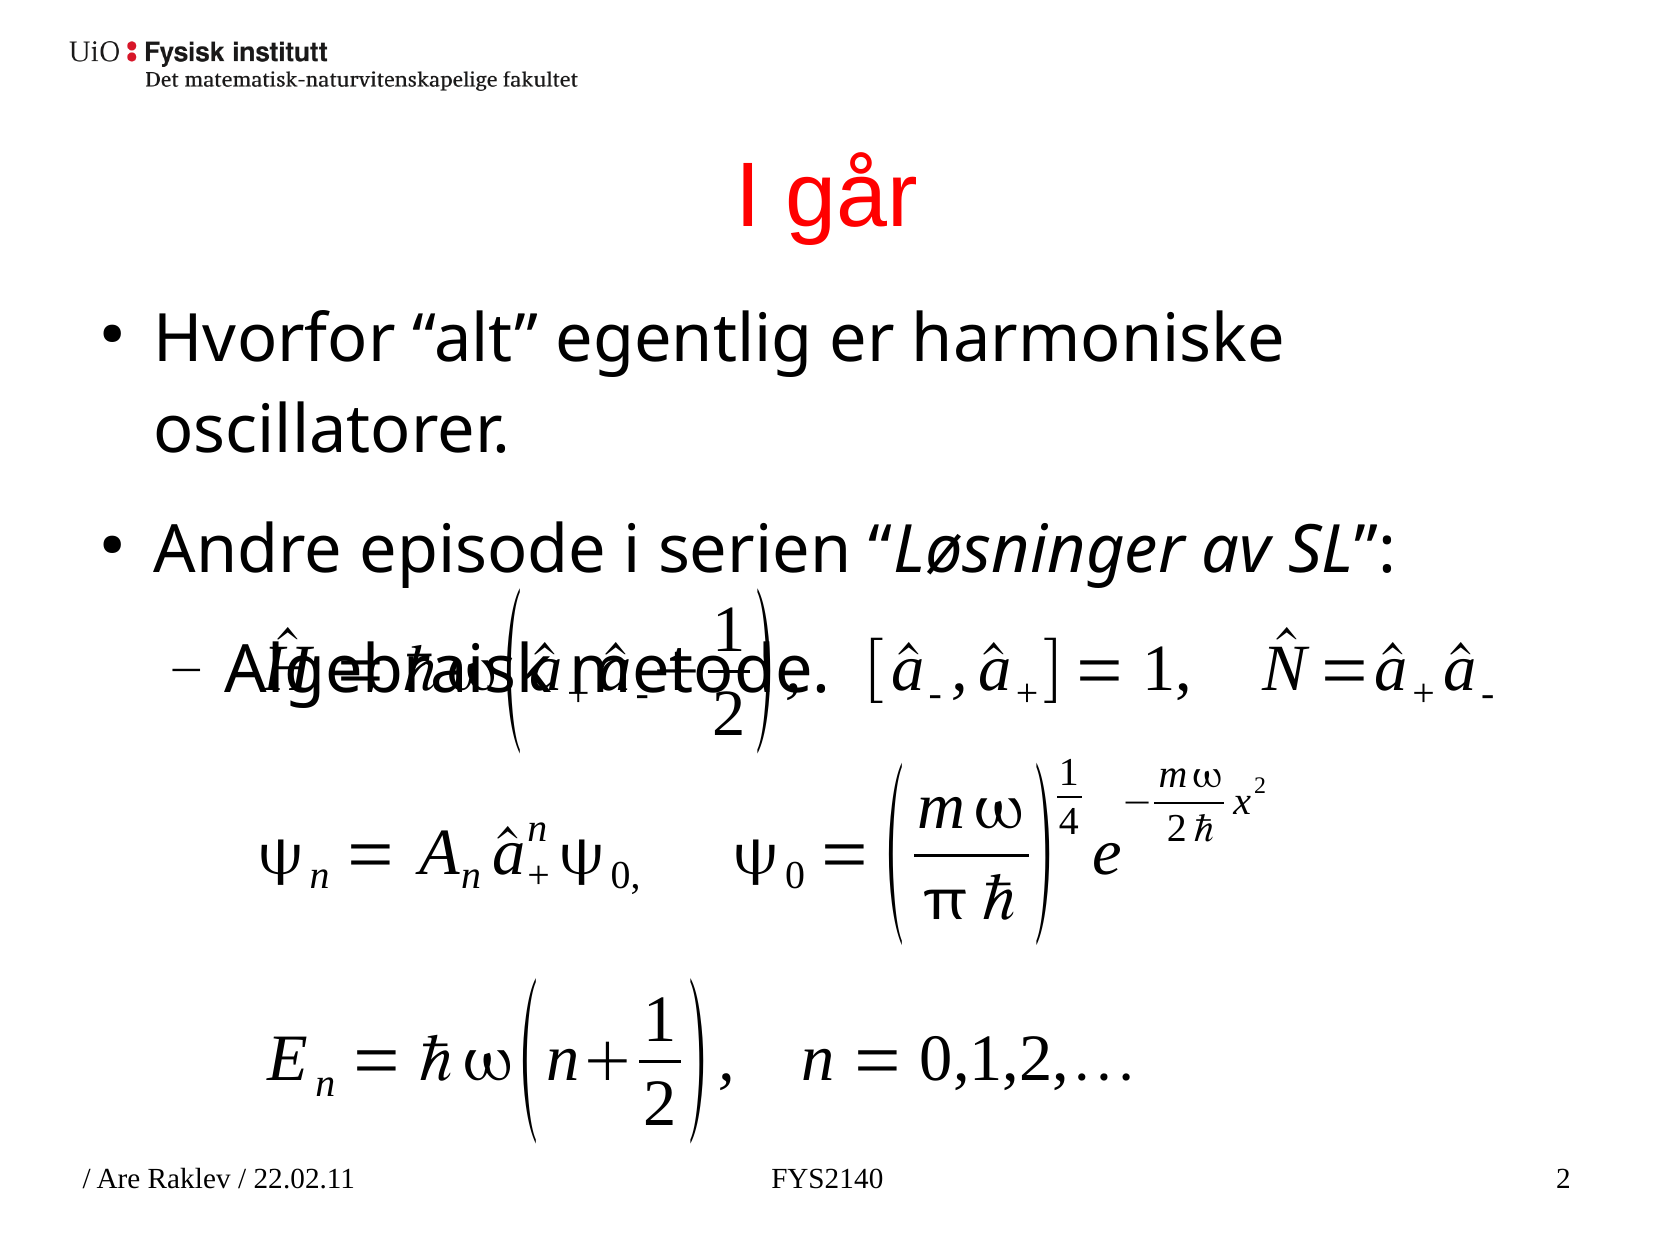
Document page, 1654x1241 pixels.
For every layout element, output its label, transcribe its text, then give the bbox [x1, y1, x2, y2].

chart [251, 585, 1501, 950]
list Hvorfor “alt” egentlig er harmoniske oscillatorer. Andre episode i serien “Løsninger av SL”: Algebraisk metode. [82, 290, 1613, 1094]
title I går [82, 90, 1571, 290]
picture [68, 37, 581, 93]
chart [257, 974, 1144, 1148]
